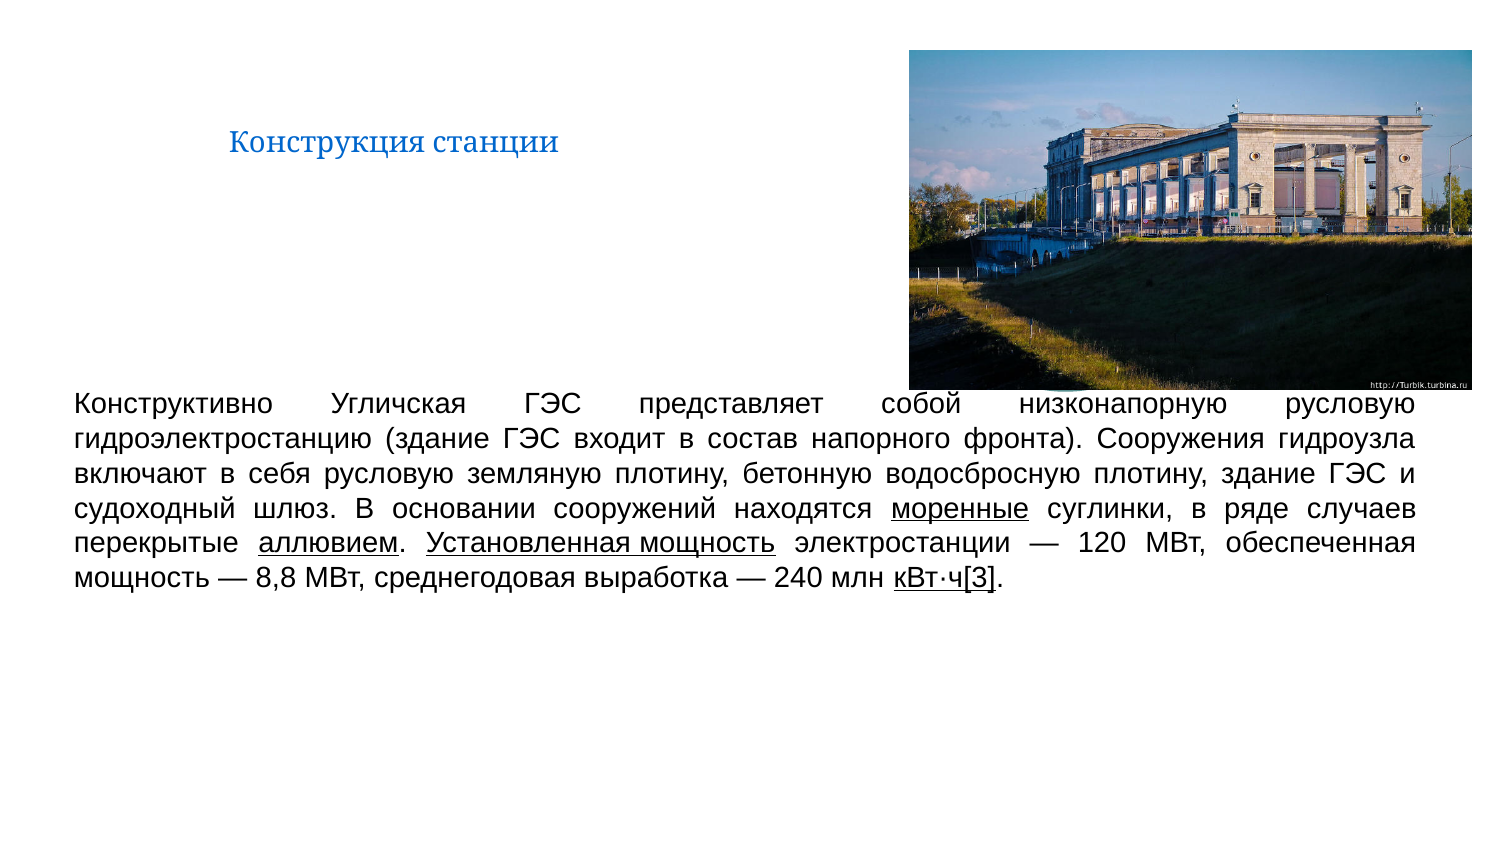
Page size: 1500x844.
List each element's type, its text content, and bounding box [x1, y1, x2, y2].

picture [909, 50, 1472, 390]
title Конструкция станции [213, 98, 909, 263]
list Конструктивно Угличская ГЭС представляет собой низконапорную русловую гидроэлектростанцию (здание ГЭС входит в состав напорного фронта). Сооружения гидроузла включают в себя русловую земляную плотину, бетонную водосбросную плотину, здание ГЭС и судоходный шлюз. В основании сооружений находятся моренные суглинки, в ряде случаев перекрытые аллювием. Установленная мощность электростанции — 120 МВт, обеспеченная мощность — 8,8 МВт, среднегодовая выработка — 240 млн кВт·ч[3]. [59, 368, 1432, 844]
